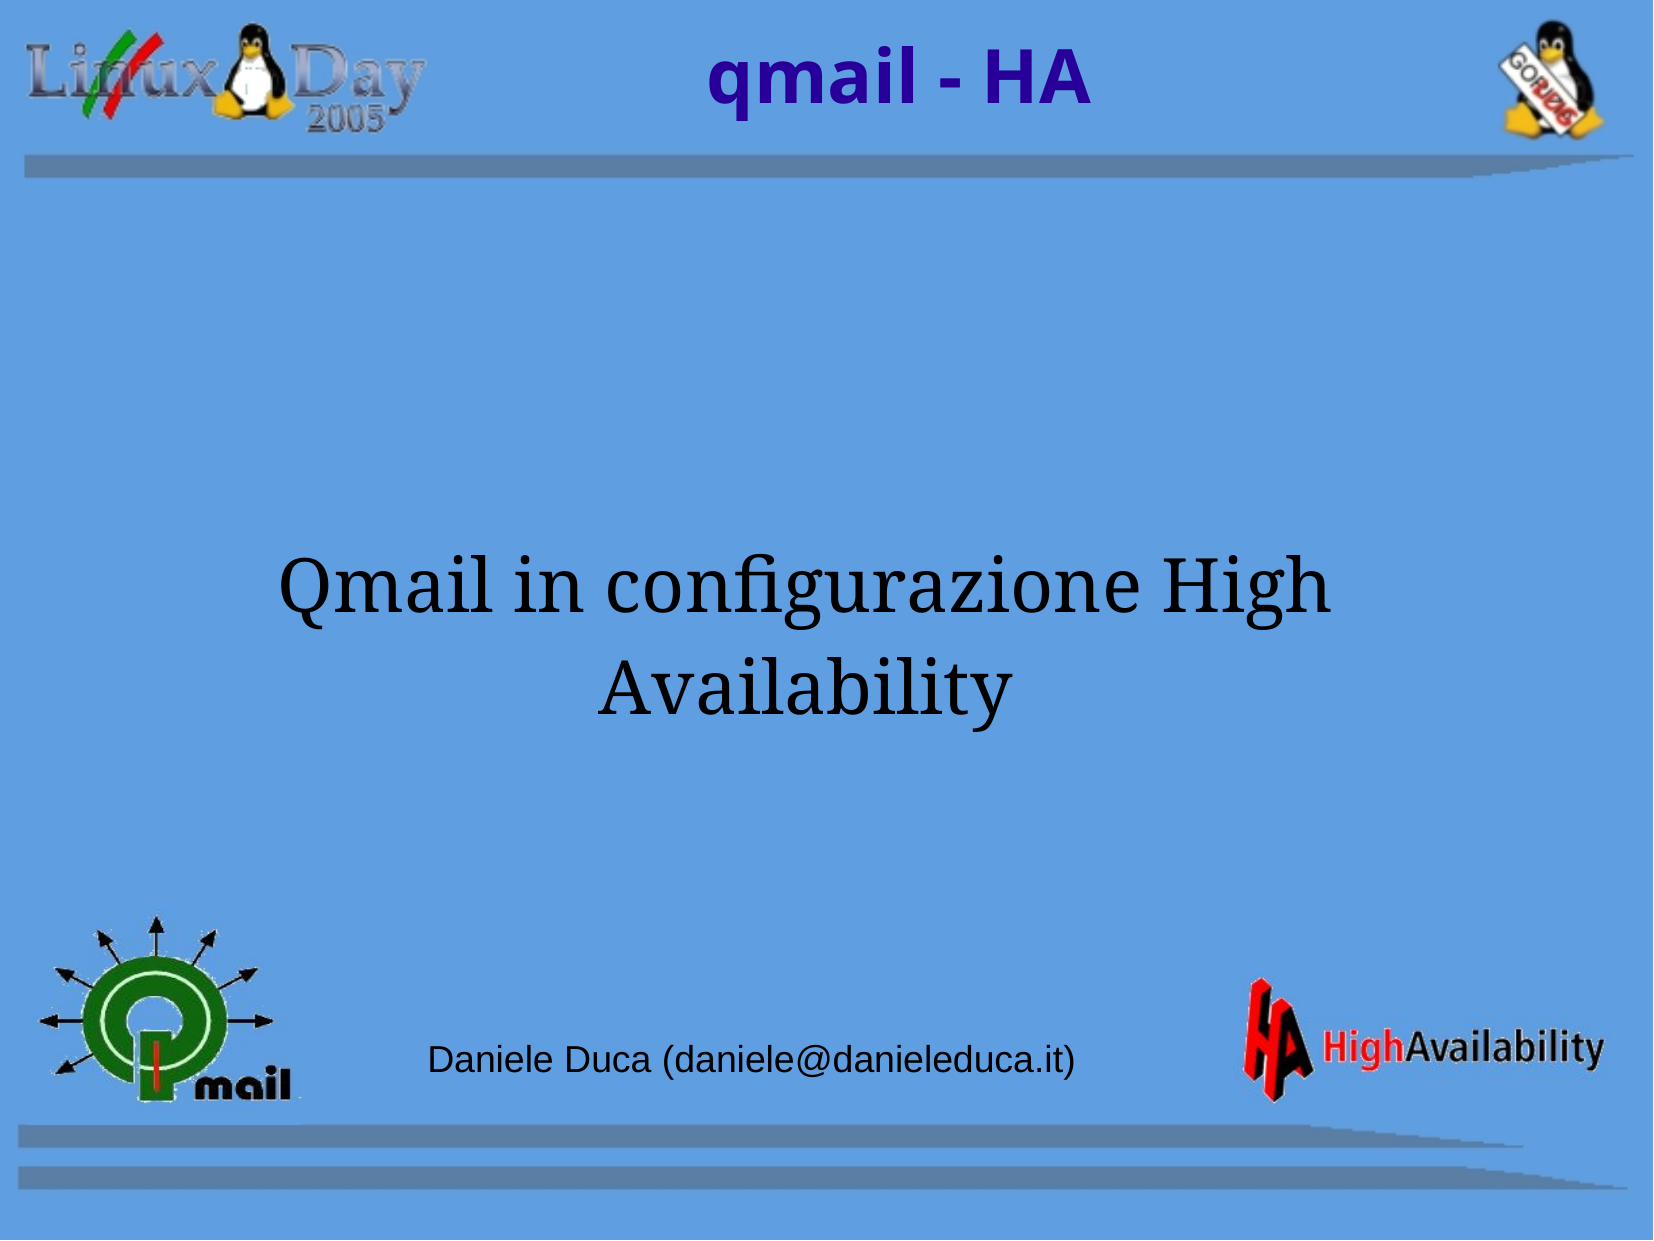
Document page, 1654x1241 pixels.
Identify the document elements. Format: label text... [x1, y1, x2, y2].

picture [0, 0, 1653, 1240]
text_box Qmail in configurazione High Availability [75, 525, 1538, 638]
text_box qmail - HA [691, 16, 1180, 136]
text_box Daniele Duca (daniele@danieleduca.it) [412, 1030, 1163, 1088]
